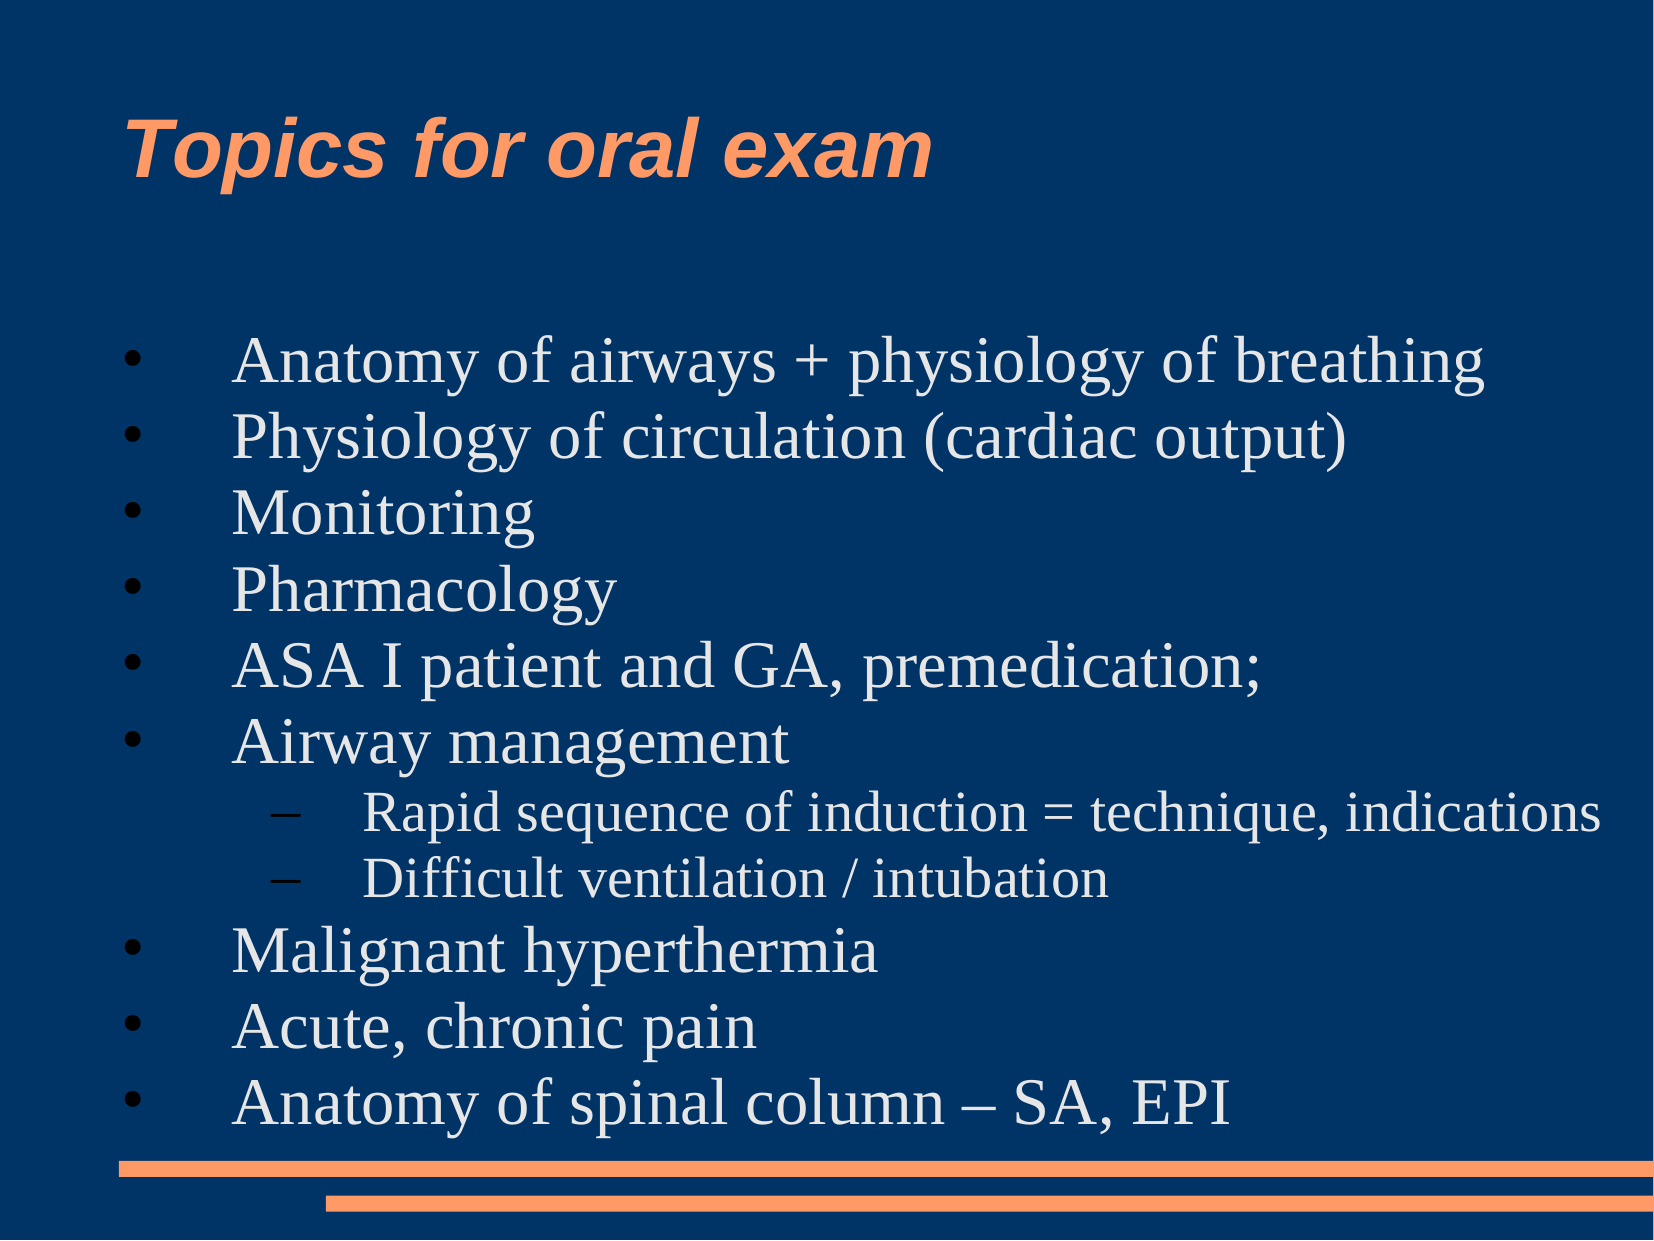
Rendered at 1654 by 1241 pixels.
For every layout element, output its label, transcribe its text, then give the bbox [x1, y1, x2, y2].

list Anatomy of airways + physiology of breathing Physiology of circulation (cardiac output) Monitoring Pharmacology ASA I patient and GA, premedication; Airway management Rapid sequence of induction = technique, indications Difficult ventilation / intubation Malignant hyperthermia Acute, chronic pain Anatomy of spinal column – SA, EPI [121, 322, 1624, 1215]
title Topics for oral exam [121, 53, 1534, 246]
